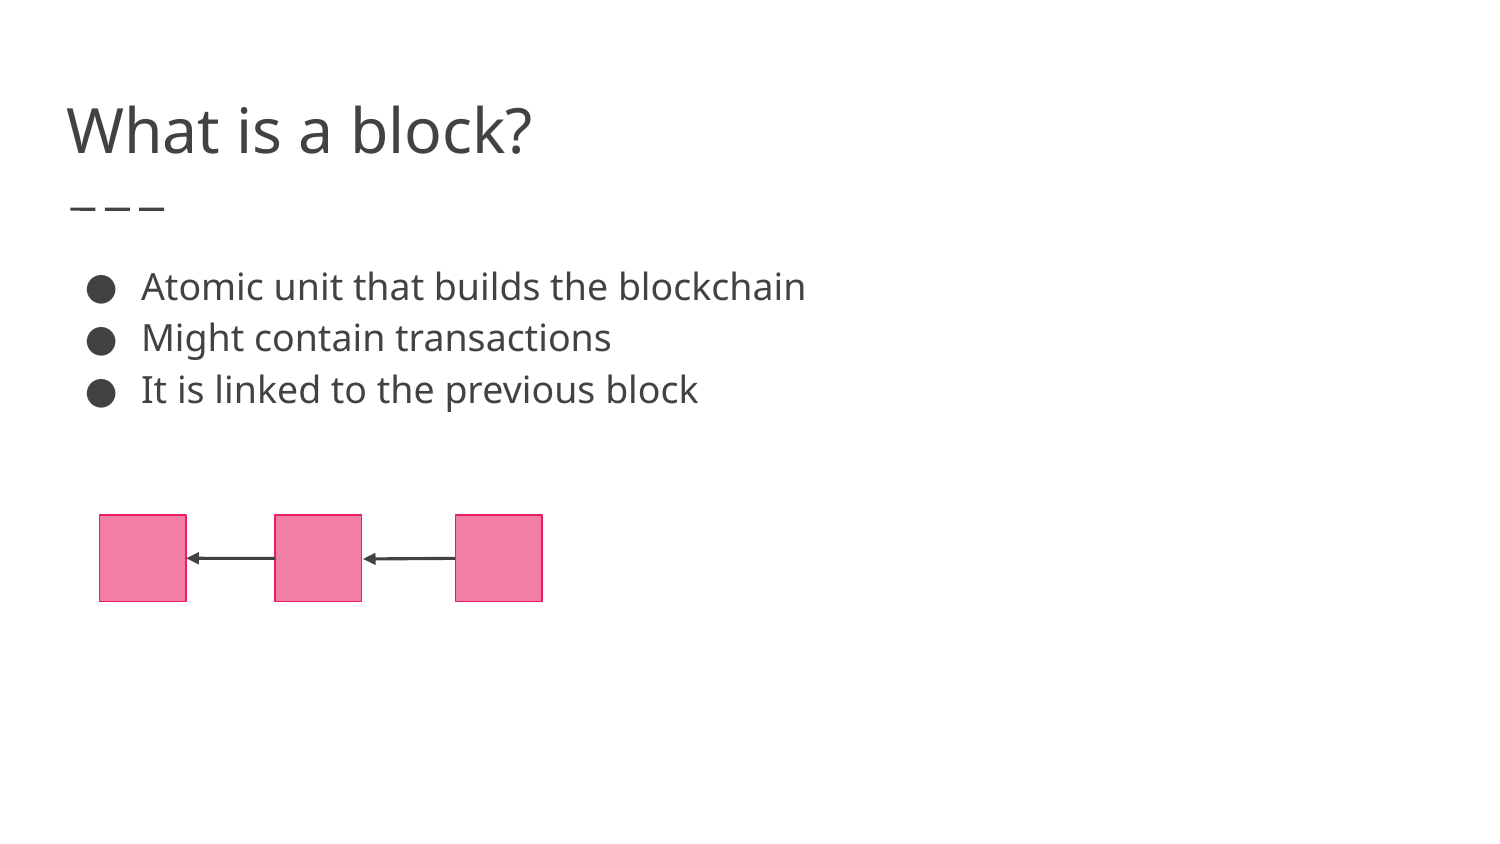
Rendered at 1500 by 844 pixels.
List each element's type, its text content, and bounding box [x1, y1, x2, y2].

text_box [99, 514, 187, 602]
text_box [274, 514, 362, 602]
list Atomic unit that builds the blockchain Might contain transactions It is linked to the previous block [51, 240, 1449, 750]
text_box [455, 514, 543, 602]
title What is a block? [51, 61, 1449, 182]
